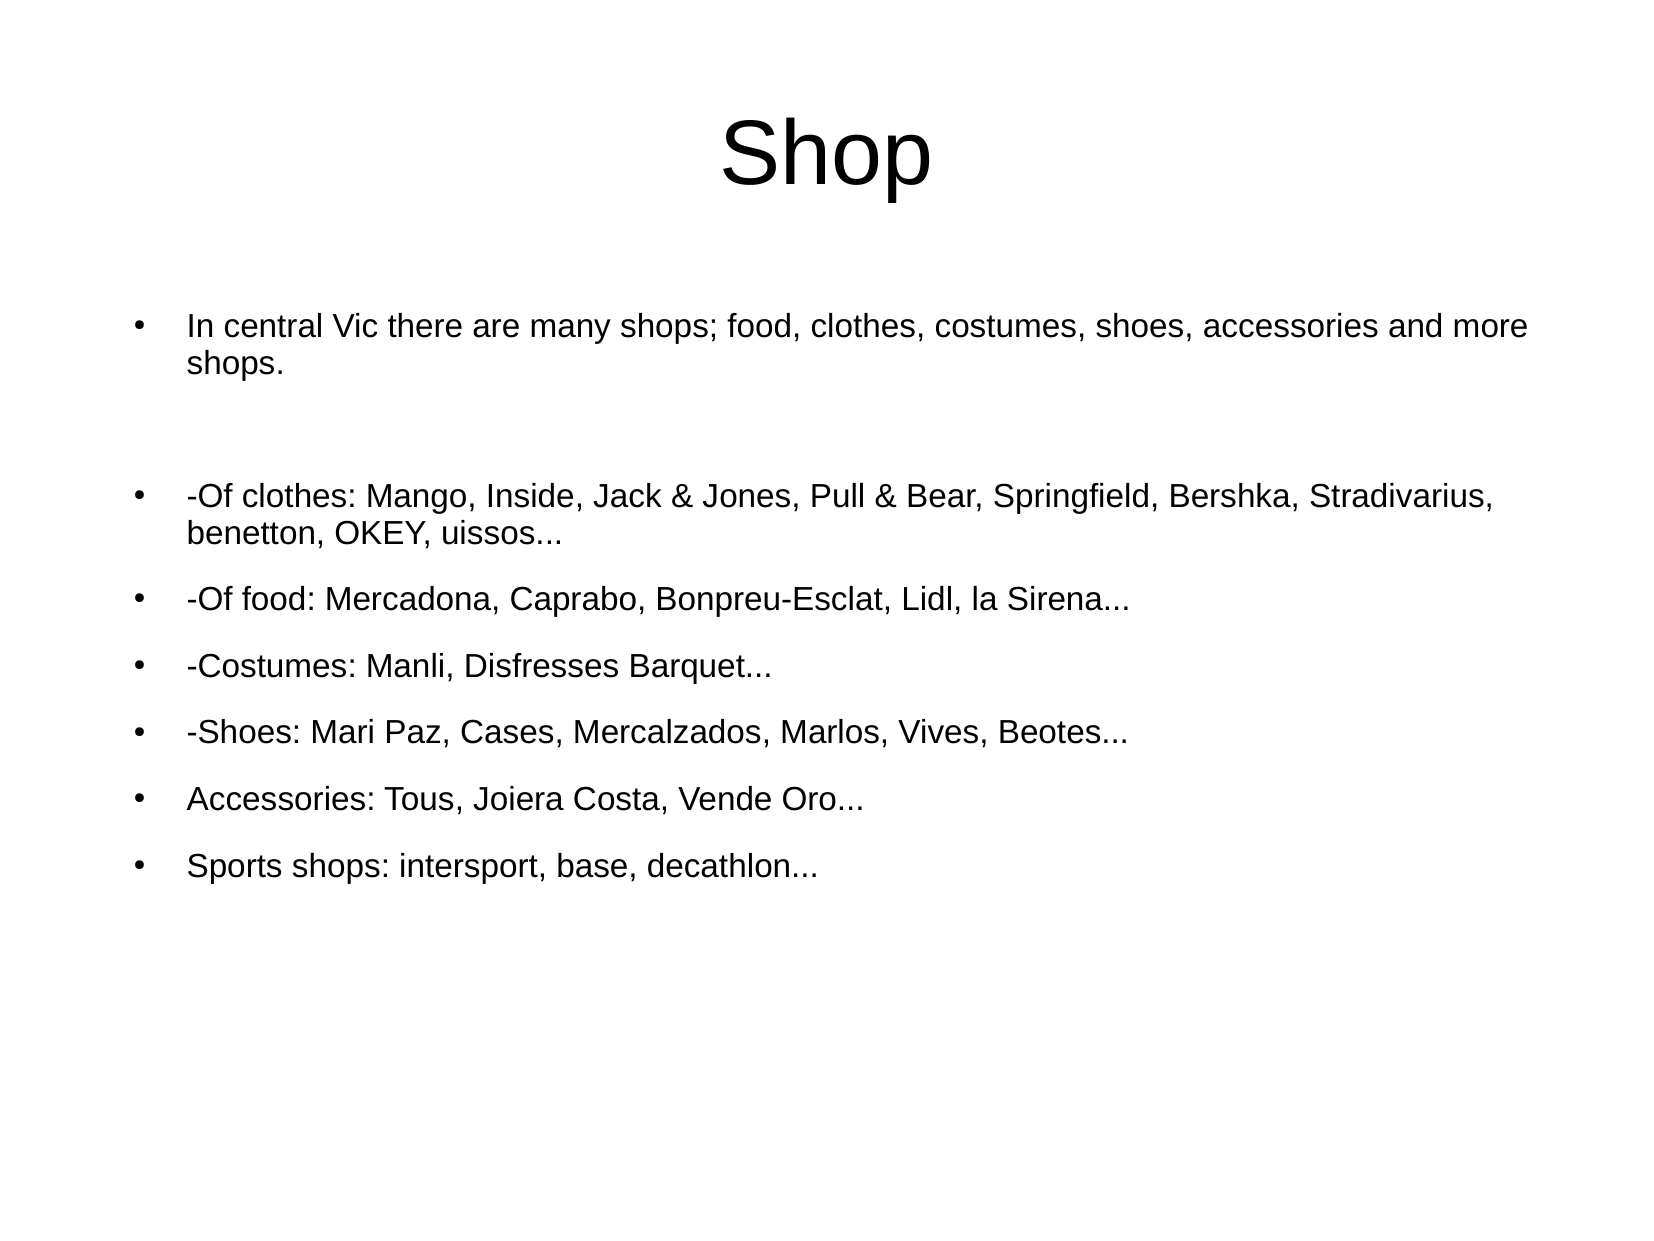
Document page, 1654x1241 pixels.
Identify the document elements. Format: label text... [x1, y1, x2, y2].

list In central Vic there are many shops; food, clothes, costumes, shoes, accessories and more shops. -Of clothes: Mango, Inside, Jack & Jones, Pull & Bear, Springfield, Bershka, Stradivarius, benetton, OKEY, uissos... -Of food: Mercadona, Caprabo, Bonpreu-Esclat, Lidl, la Sirena... -Costumes: Manli, Disfresses Barquet... -Shoes: Mari Paz, Cases, Mercalzados, Marlos, Vives, Beotes... Accessories: Tous, Joiera Costa, Vende Oro... Sports shops: intersport, base, decathlon... [115, 307, 1571, 1027]
title Shop [82, 49, 1571, 257]
